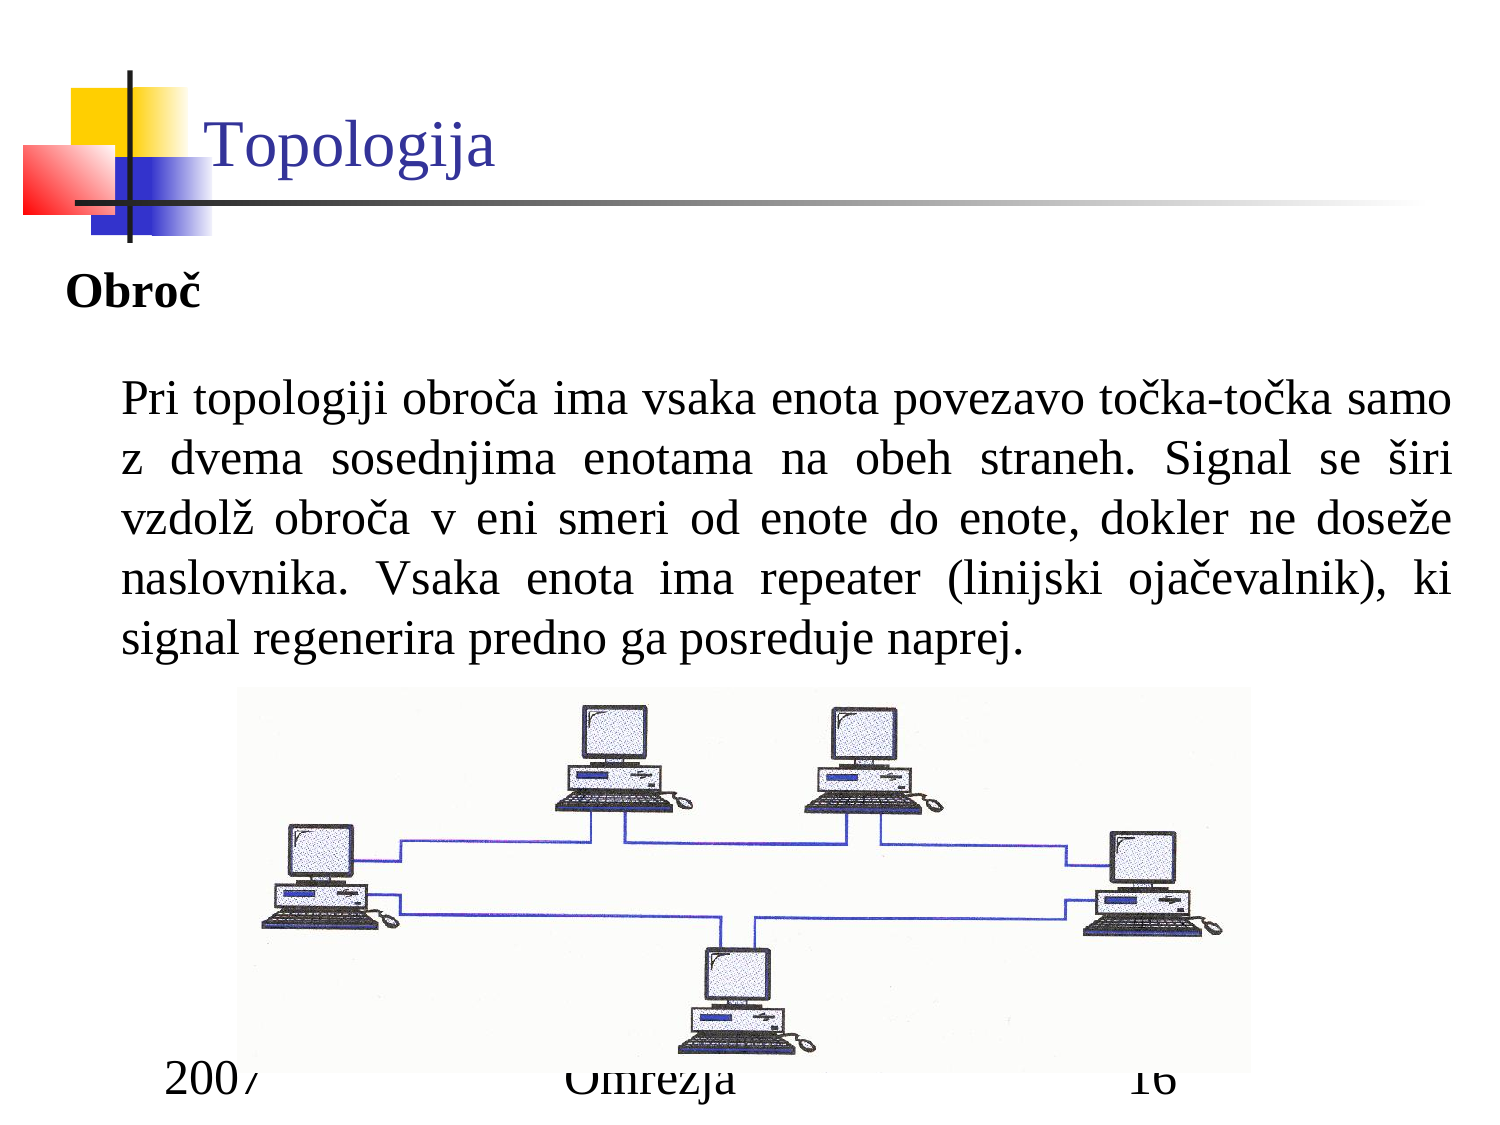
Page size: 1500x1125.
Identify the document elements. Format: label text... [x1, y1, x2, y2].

picture [237, 687, 1251, 1073]
list Obroč Pri topologiji obroča ima vsaka enota povezavo točka-točka samo z dvema sosednjima enotama na obeh straneh. Signal se širi vzdolž obroča v eni smeri od enote do enote, dokler ne doseže naslovnika. Vsaka enota ima repeater (linijski ojačevalnik), ki signal regenerira predno ga posreduje naprej. [50, 249, 1469, 676]
title Topologija [188, 92, 1468, 188]
